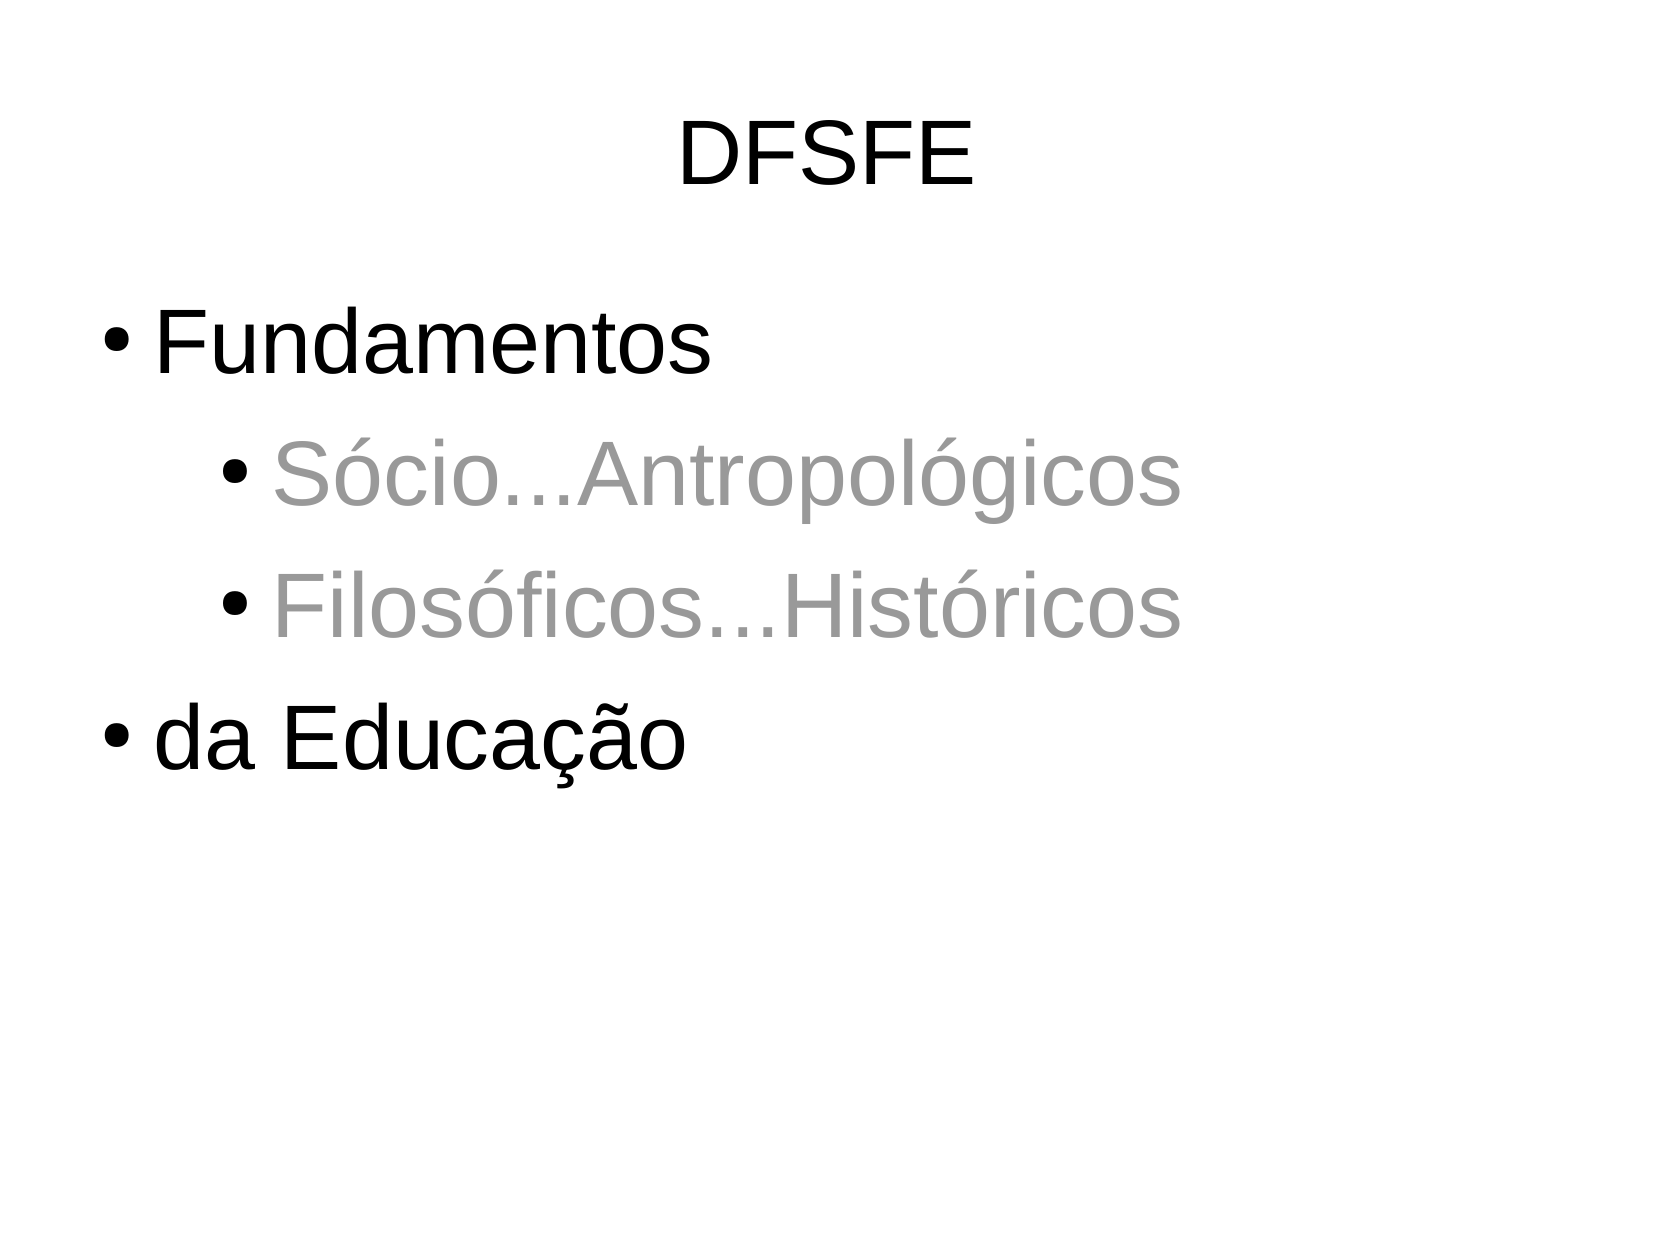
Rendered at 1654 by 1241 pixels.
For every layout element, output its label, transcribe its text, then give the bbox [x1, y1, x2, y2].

list Fundamentos Sócio...Antropológicos Filosóficos...Históricos da Educação [82, 290, 1571, 1010]
title DFSFE [82, 49, 1571, 257]
